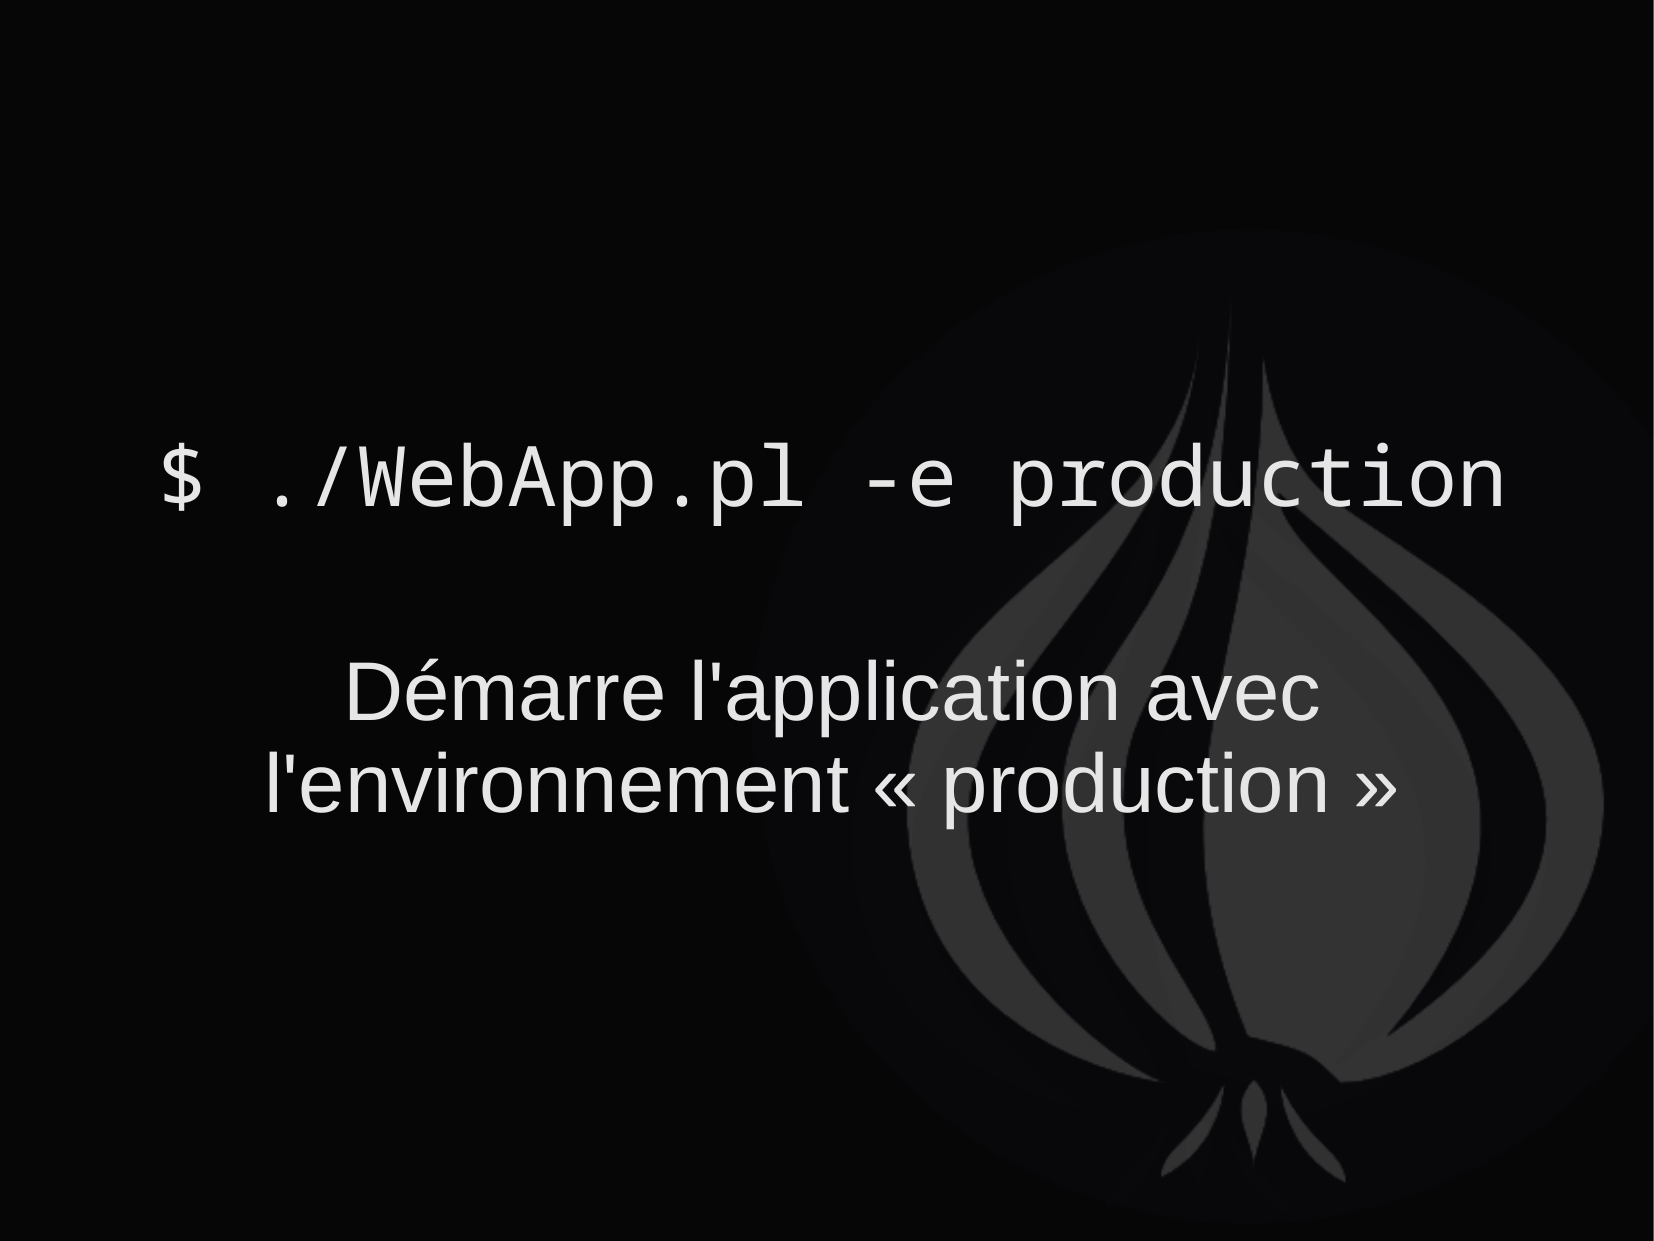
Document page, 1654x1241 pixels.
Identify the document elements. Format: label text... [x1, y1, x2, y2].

subtitle $ ./WebApp.pl -e production Démarre l'application avec l'environnement « production » [88, 214, 1577, 1034]
picture [0, 0, 1654, 1241]
